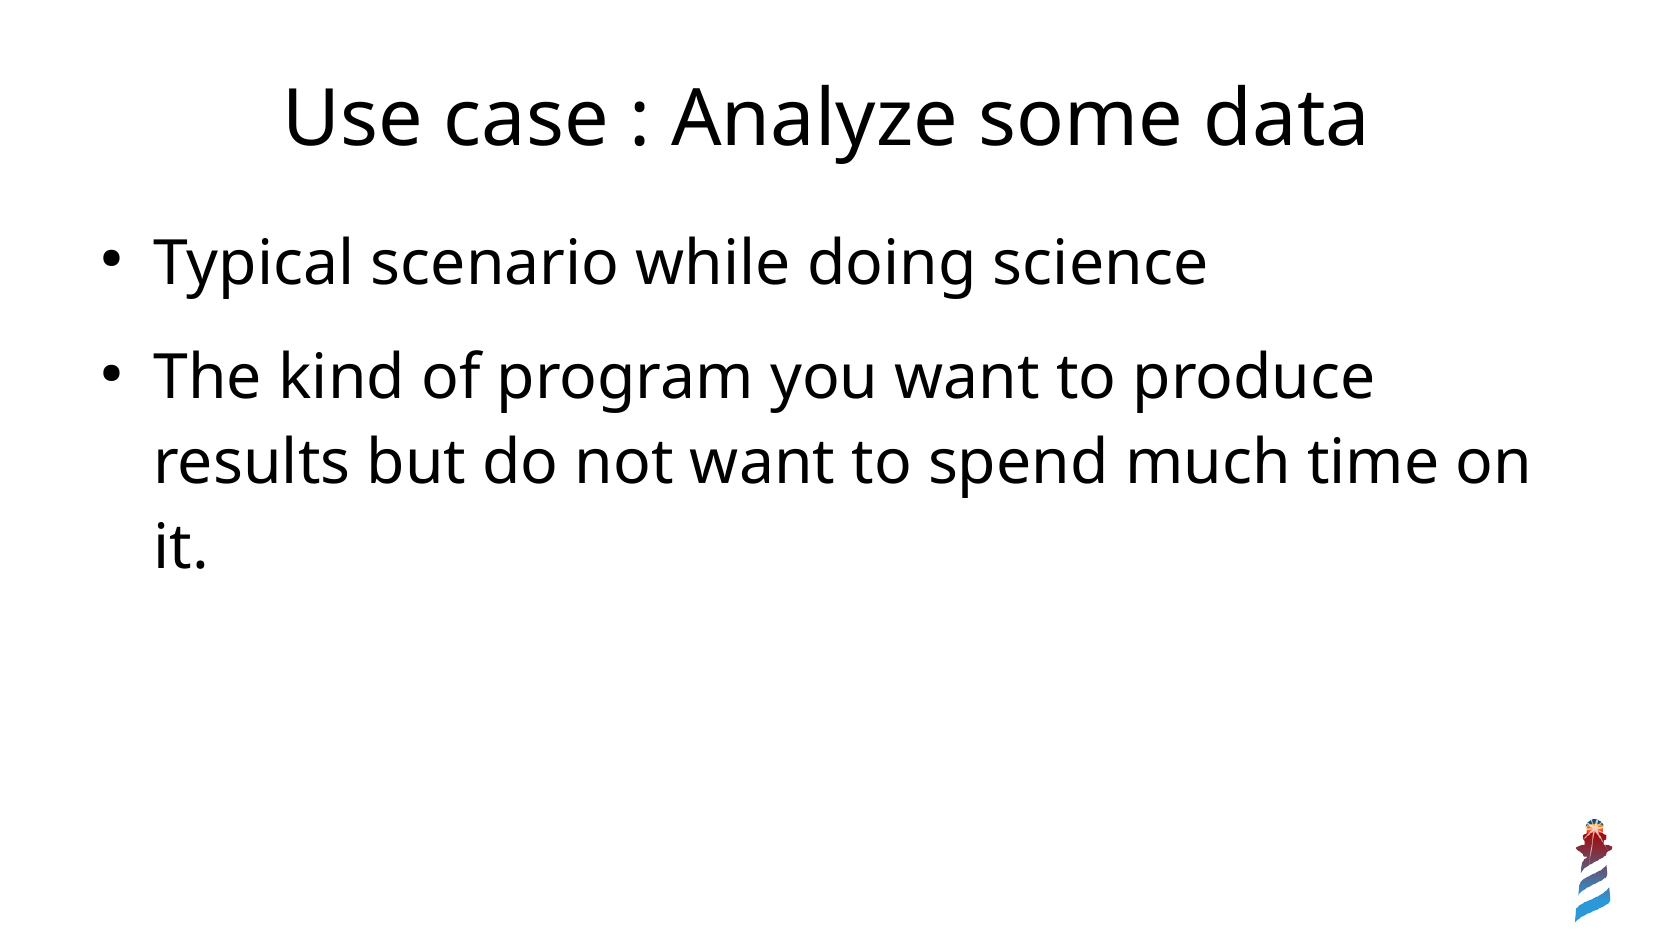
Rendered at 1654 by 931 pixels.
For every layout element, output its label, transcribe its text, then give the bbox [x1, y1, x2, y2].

list Typical scenario while doing science The kind of program you want to produce results but do not want to spend much time on it. [82, 217, 1571, 758]
title Use case : Analyze some data [82, 37, 1571, 193]
picture [1535, 810, 1650, 925]
